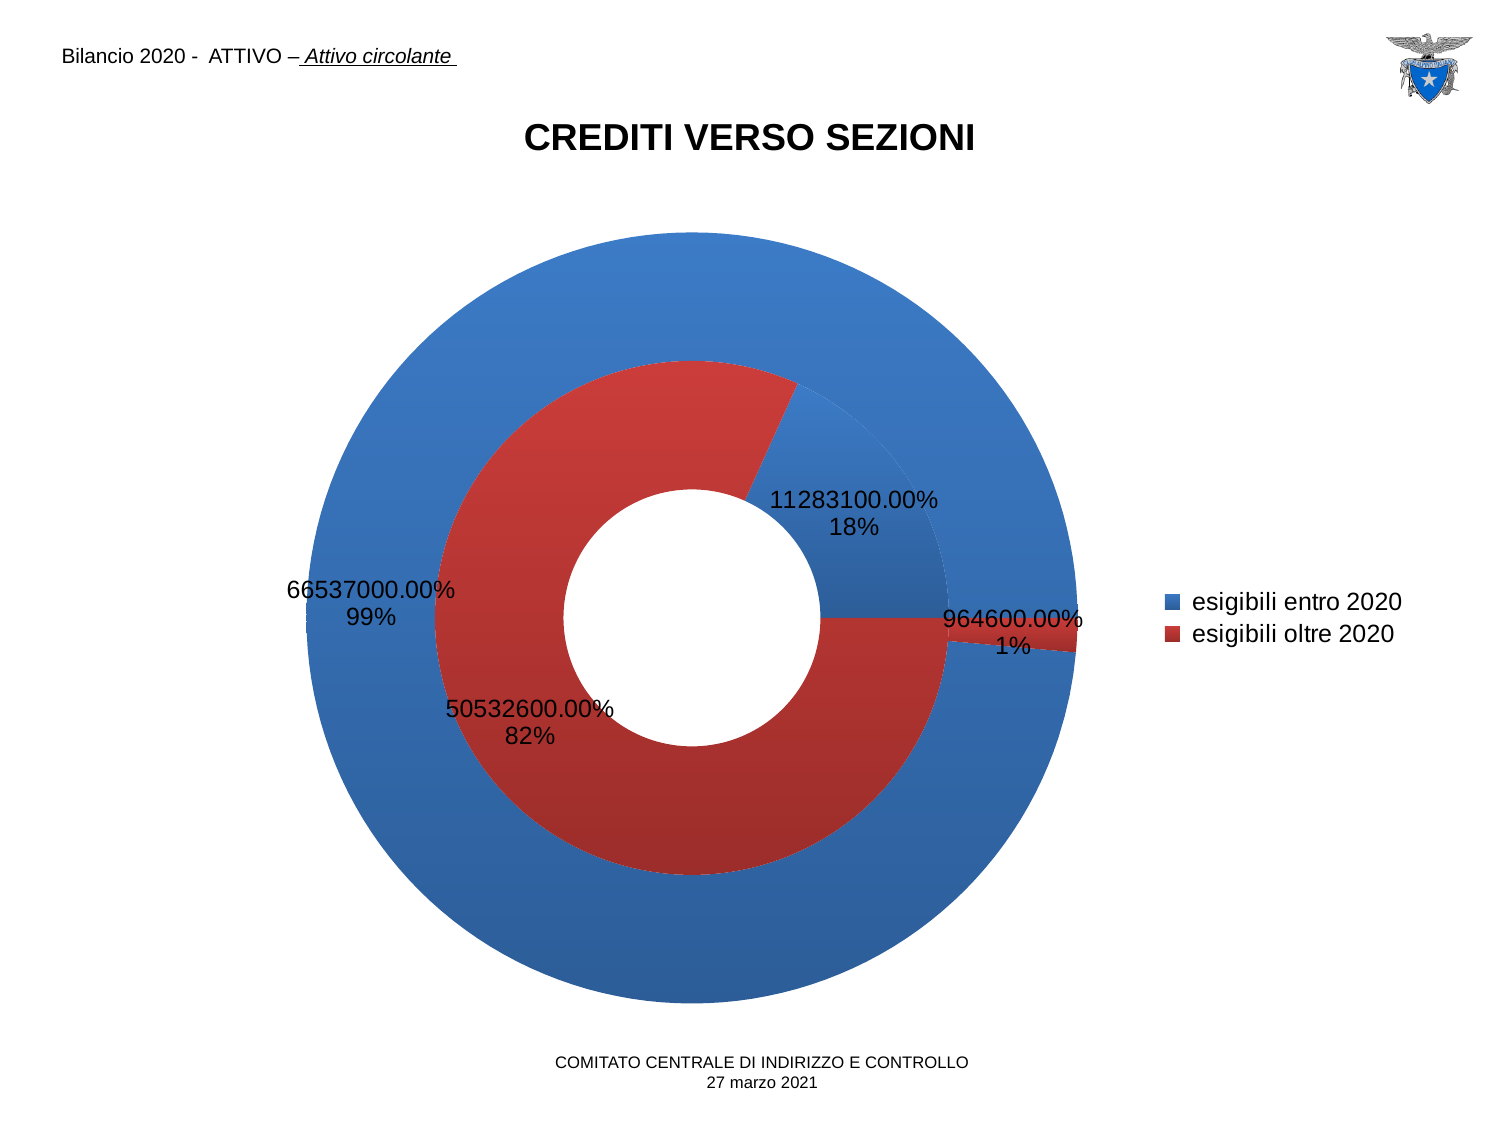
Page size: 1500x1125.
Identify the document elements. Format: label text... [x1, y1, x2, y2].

picture [1382, 29, 1477, 112]
chart [213, 216, 1430, 1020]
text_box COMITATO CENTRALE DI INDIRIZZO E CONTROLLO 27 marzo 2021 [278, 1044, 1247, 1101]
text_box CREDITI VERSO SEZIONI [260, 105, 1240, 147]
text_box Bilancio 2020 - ATTIVO – Attivo circolante [46, 35, 516, 76]
